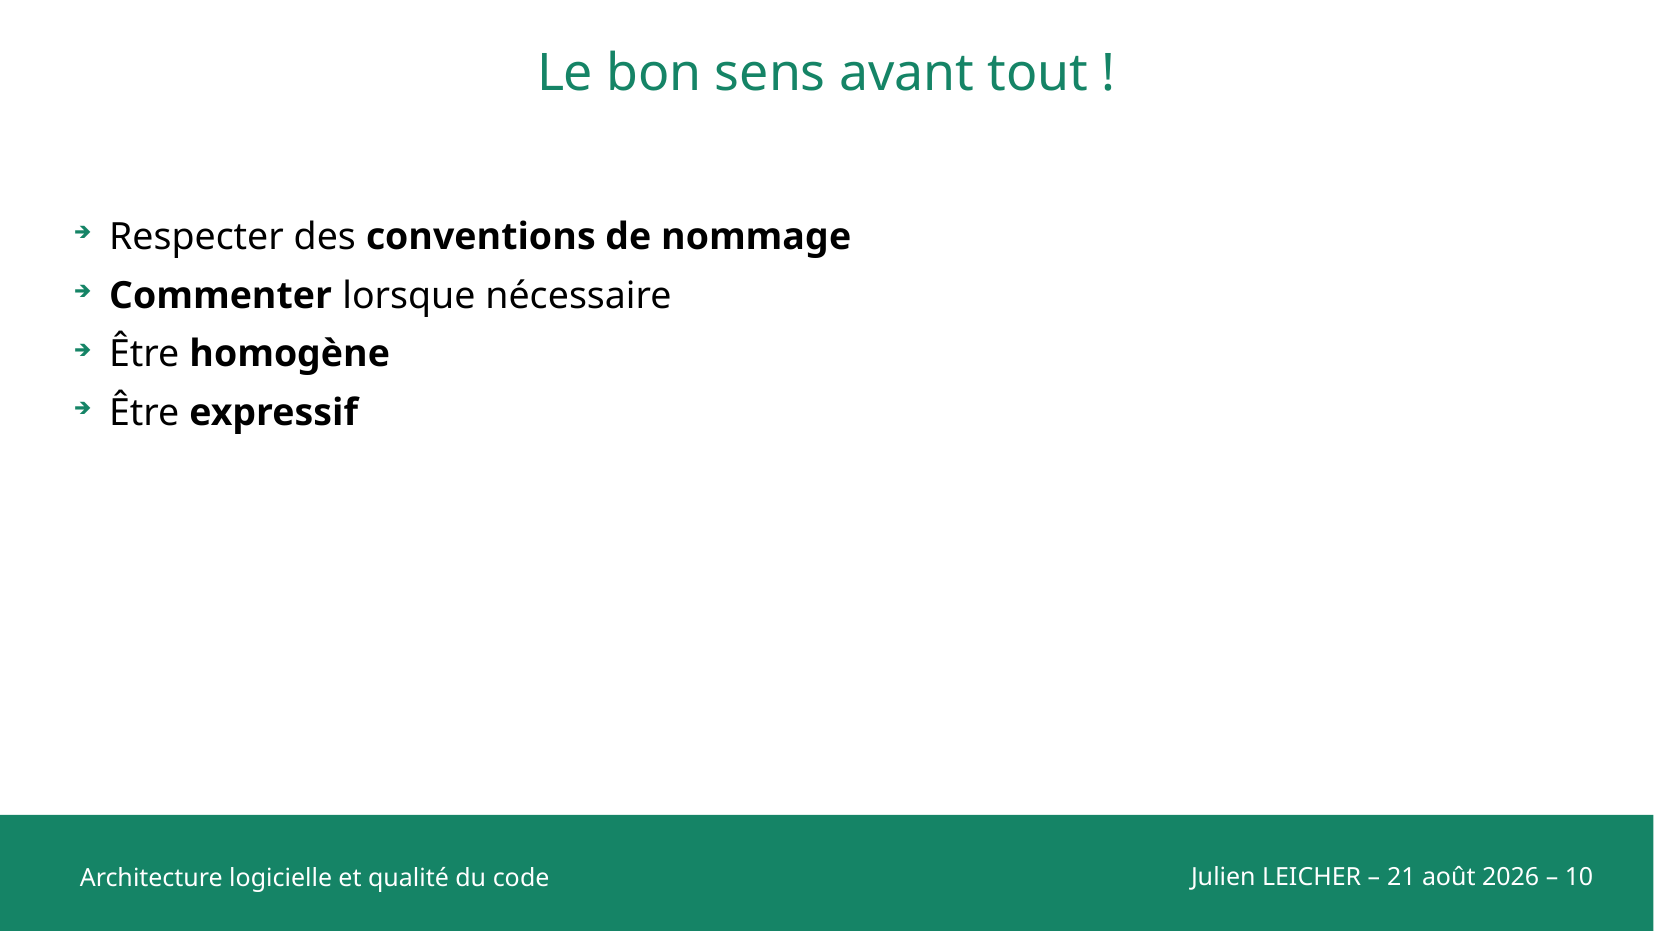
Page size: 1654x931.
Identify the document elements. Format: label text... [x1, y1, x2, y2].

text_box Architecture logicielle et qualité du code [64, 852, 798, 898]
text_box Respecter des conventions de nommage Commenter lorsque nécessaire Être homogène Être expressif [59, 194, 1595, 678]
text_box Le bon sens avant tout ! [0, 27, 1654, 113]
text_box Julien LEICHER – 18 mars 2022 – <number> [0, 814, 1654, 931]
